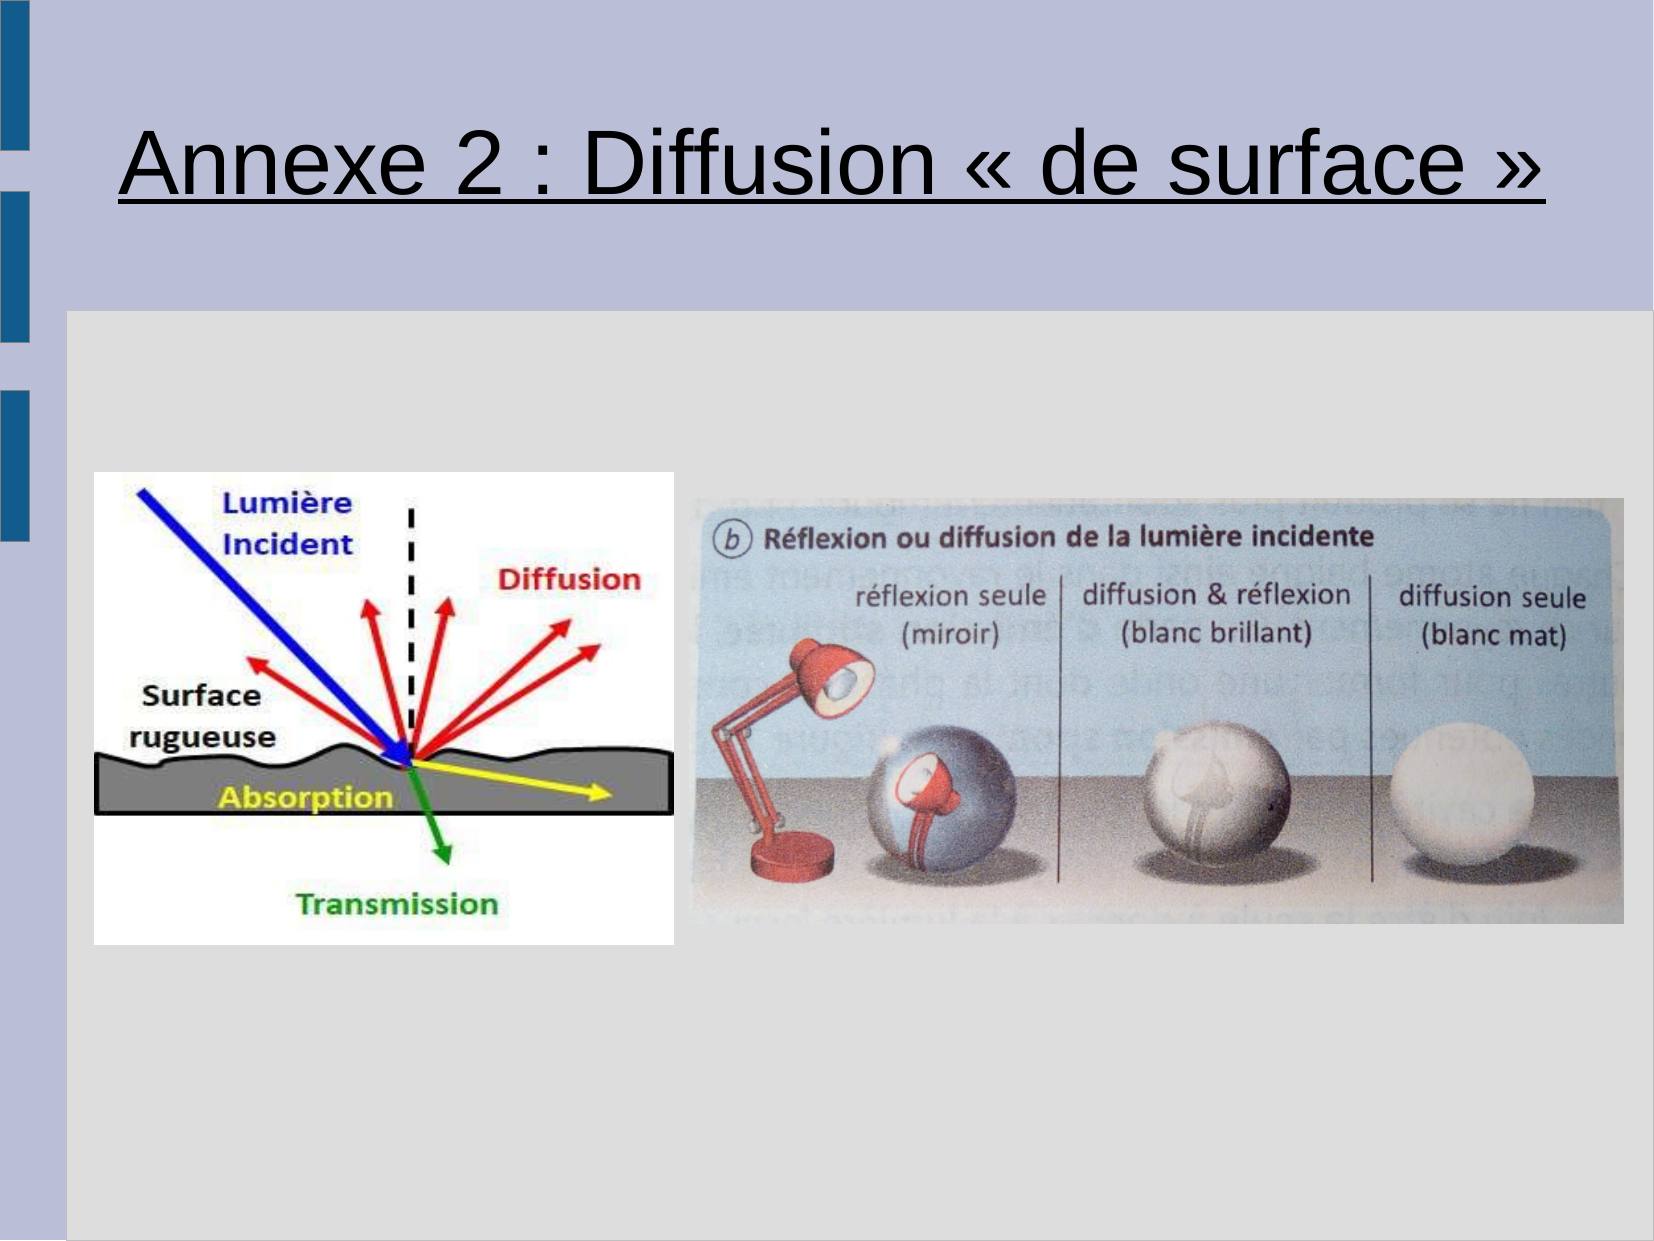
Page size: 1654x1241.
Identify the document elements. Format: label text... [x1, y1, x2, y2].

picture [94, 472, 674, 945]
title Annexe 2 : Diffusion « de surface » [118, 59, 1654, 267]
picture [689, 498, 1624, 924]
